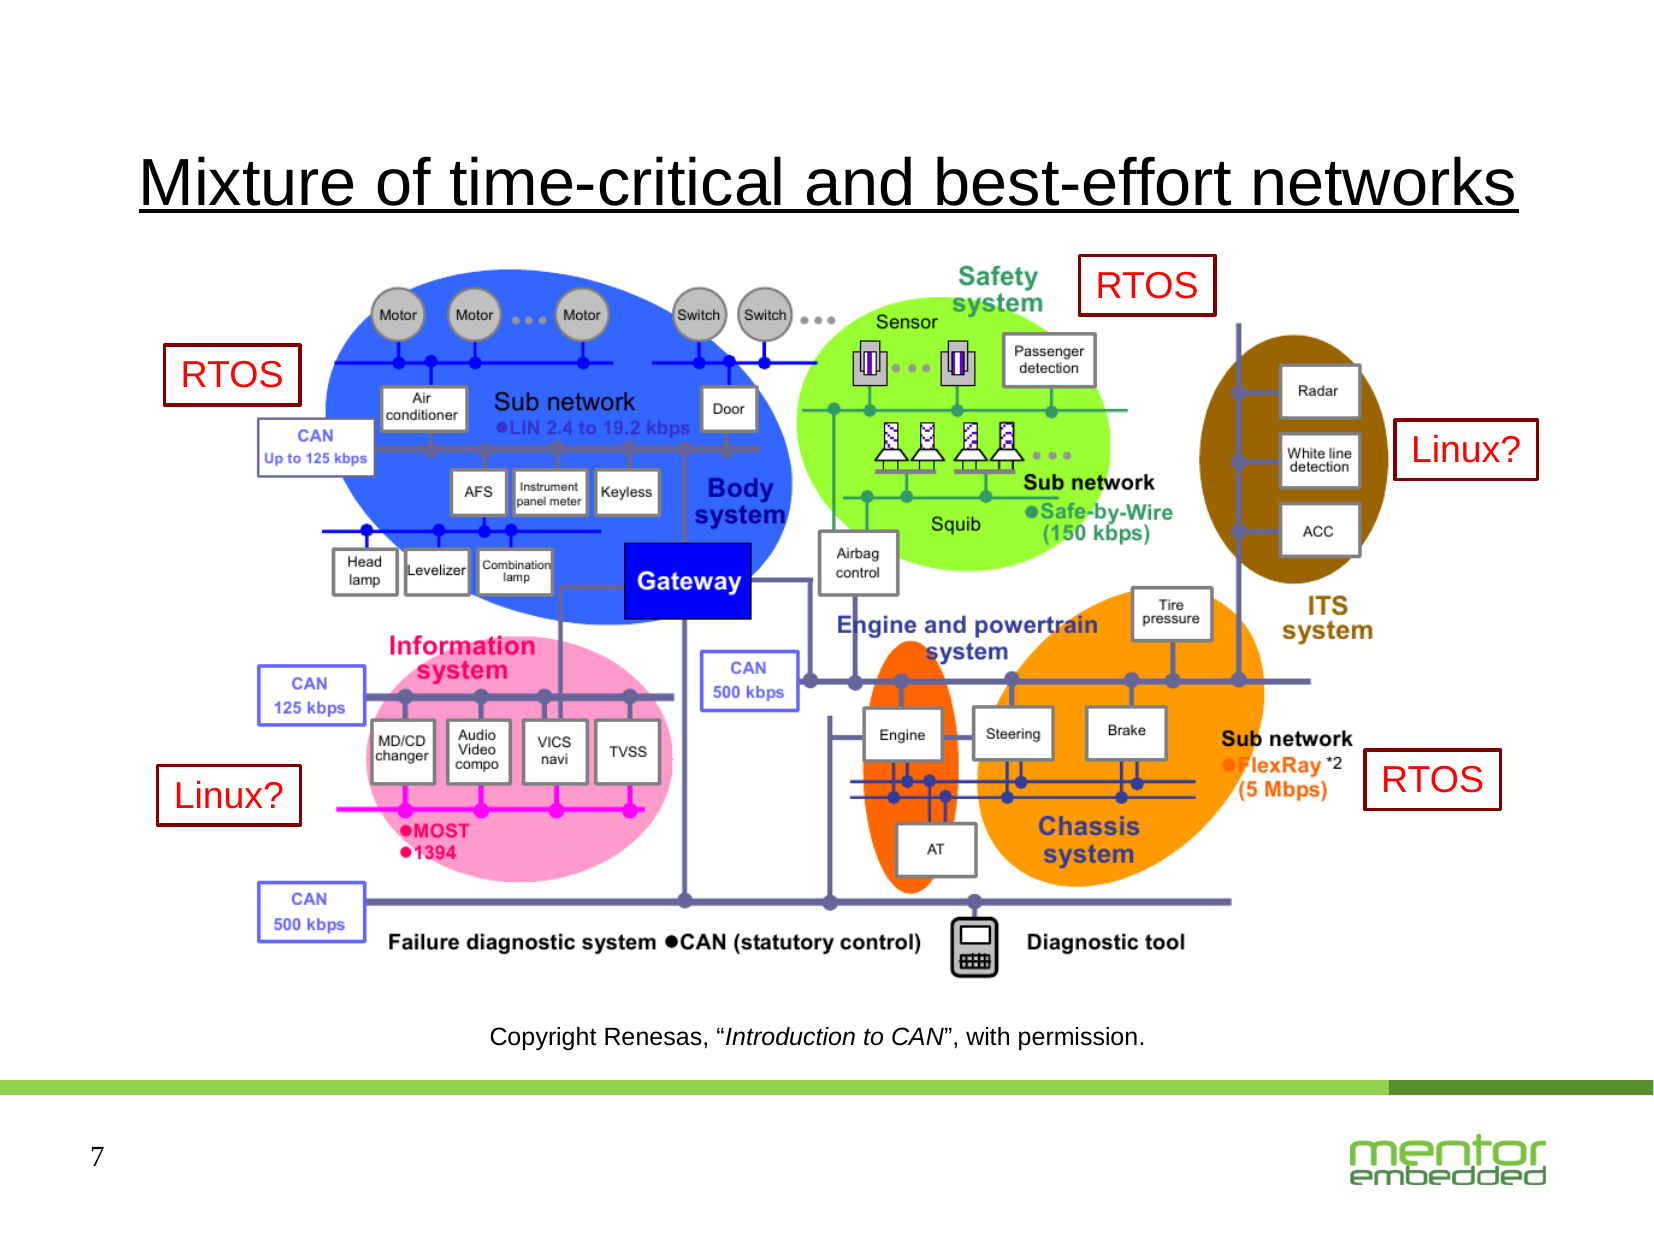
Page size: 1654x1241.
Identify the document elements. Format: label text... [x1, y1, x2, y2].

text_box RTOS [1079, 255, 1216, 316]
picture [1350, 1134, 1546, 1185]
title Mixture of time-critical and best-effort networks [84, 78, 1573, 286]
text_box Copyright Renesas, “Introduction to CAN”, with permission. [474, 1015, 1161, 1059]
text_box Linux? [157, 765, 301, 826]
text_box RTOS [164, 345, 301, 406]
text_box Linux? [1395, 420, 1538, 480]
text_box RTOS [1365, 750, 1501, 810]
picture [215, 286, 1416, 994]
